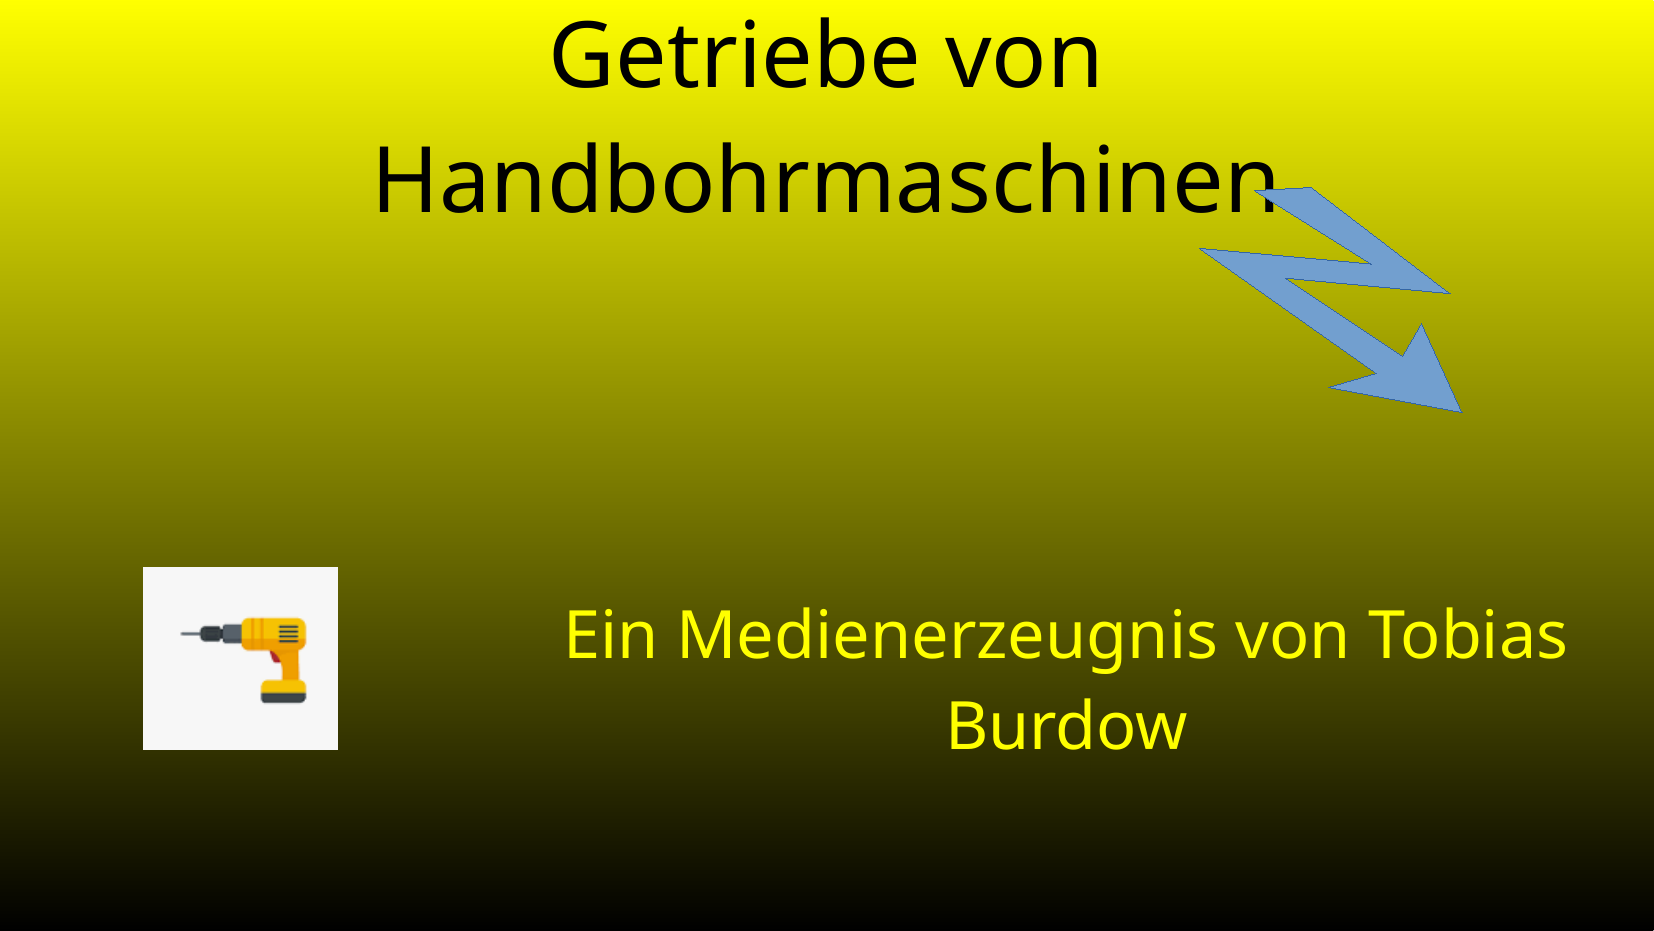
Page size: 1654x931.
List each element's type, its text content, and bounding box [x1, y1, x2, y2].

title Getriebe von Handbohrmaschinen [82, 37, 1571, 193]
subtitle Ein Medienerzeugnis von Tobias Burdow [562, 572, 1571, 785]
picture [143, 567, 338, 751]
text_box [1199, 187, 1463, 413]
